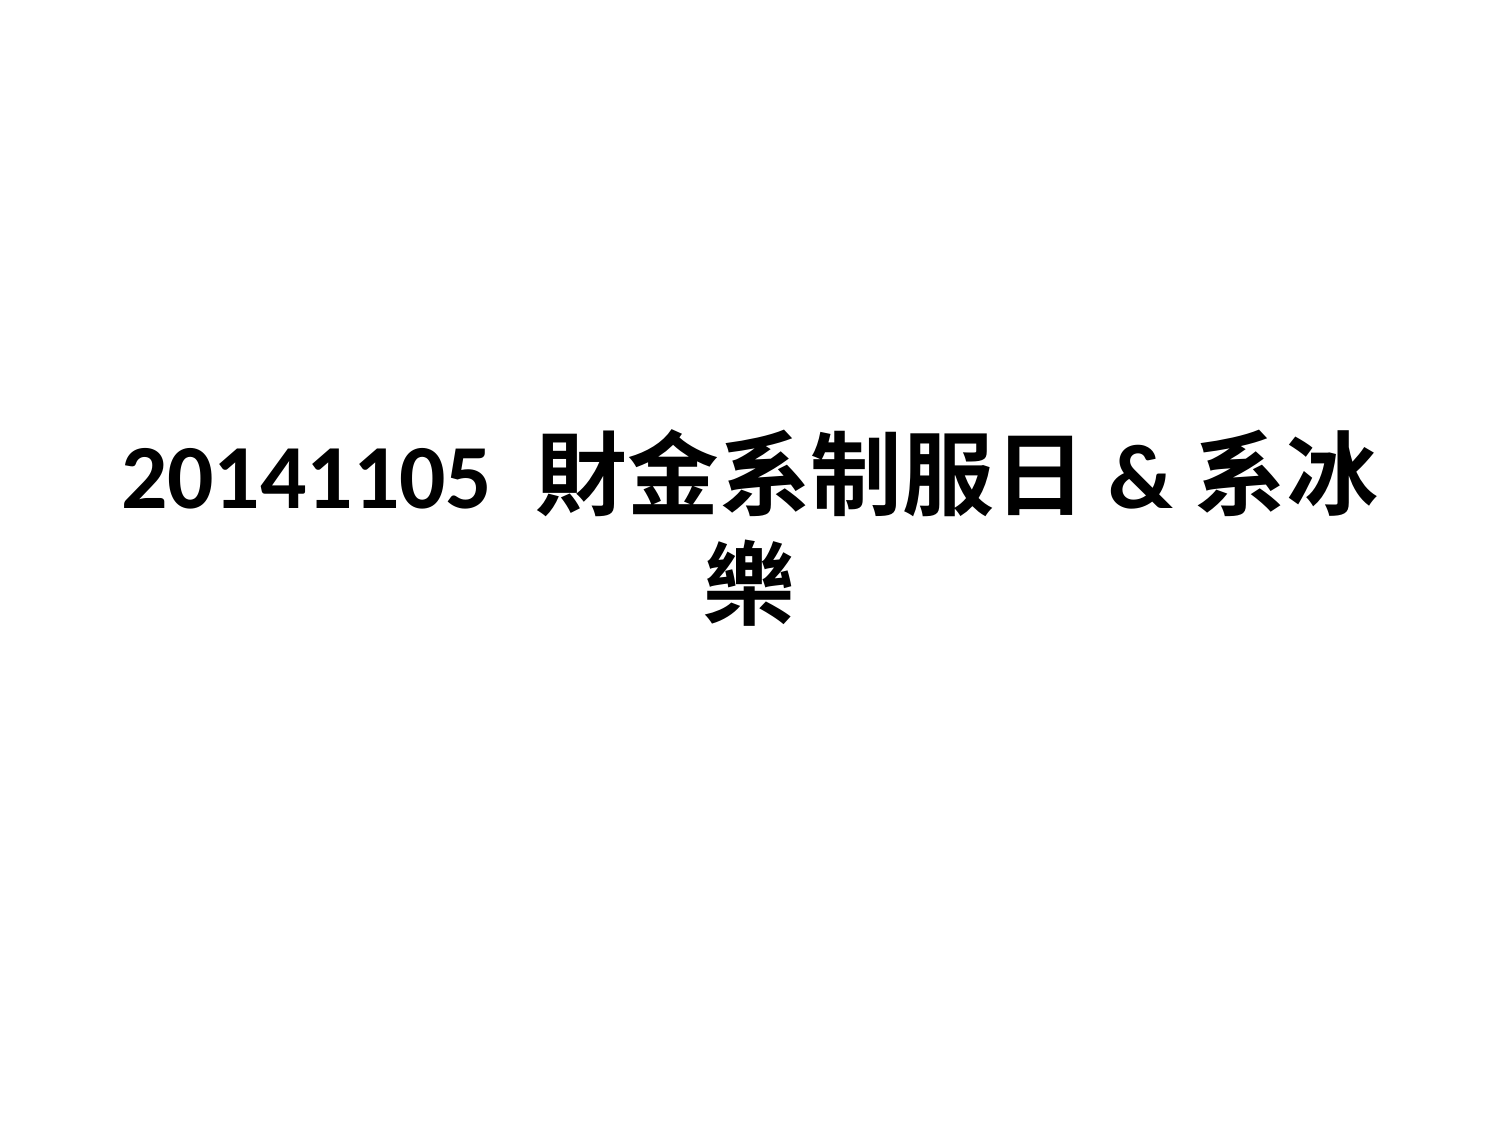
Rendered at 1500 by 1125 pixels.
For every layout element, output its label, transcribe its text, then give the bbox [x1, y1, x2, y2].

title 20141105 財金系制服日&系冰樂 [76, 397, 1423, 658]
